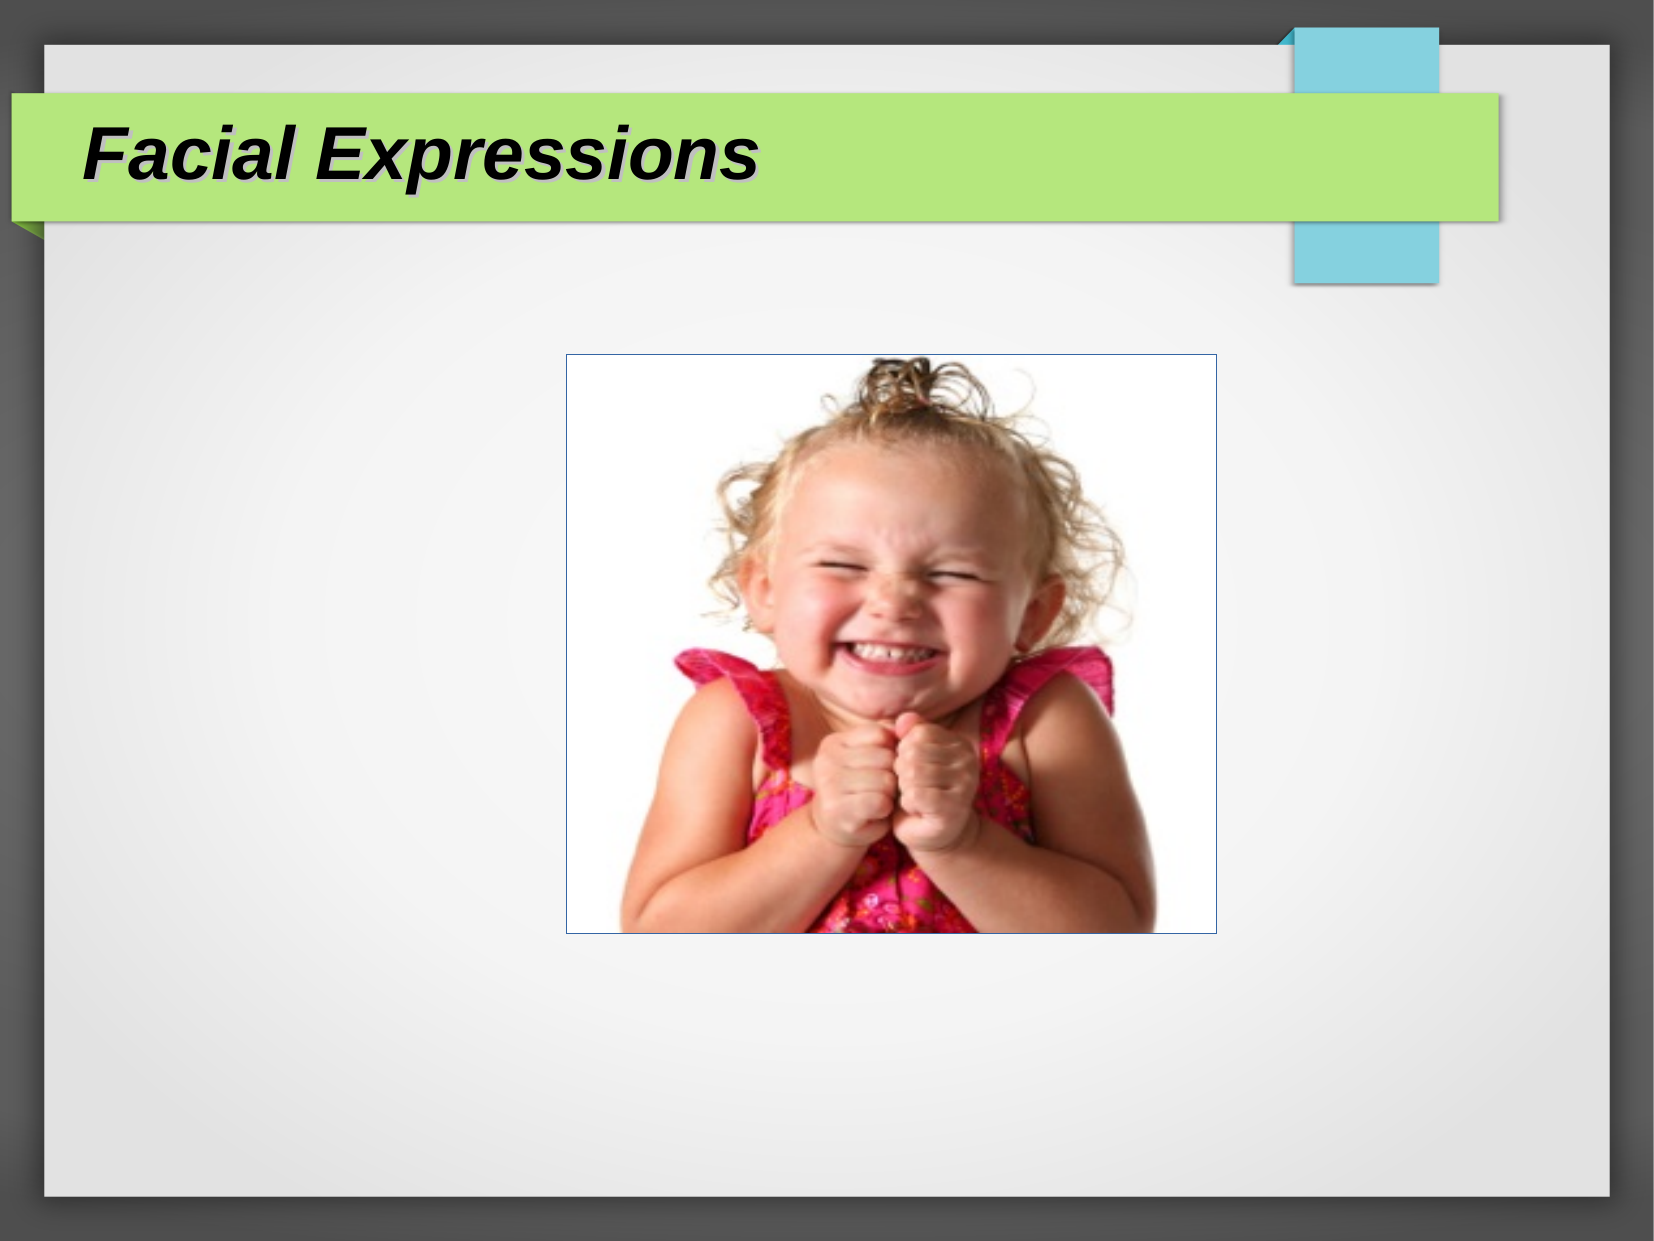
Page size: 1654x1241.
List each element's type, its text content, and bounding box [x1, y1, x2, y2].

title Facial Expressions [82, 94, 1264, 213]
picture [0, 0, 1654, 1241]
